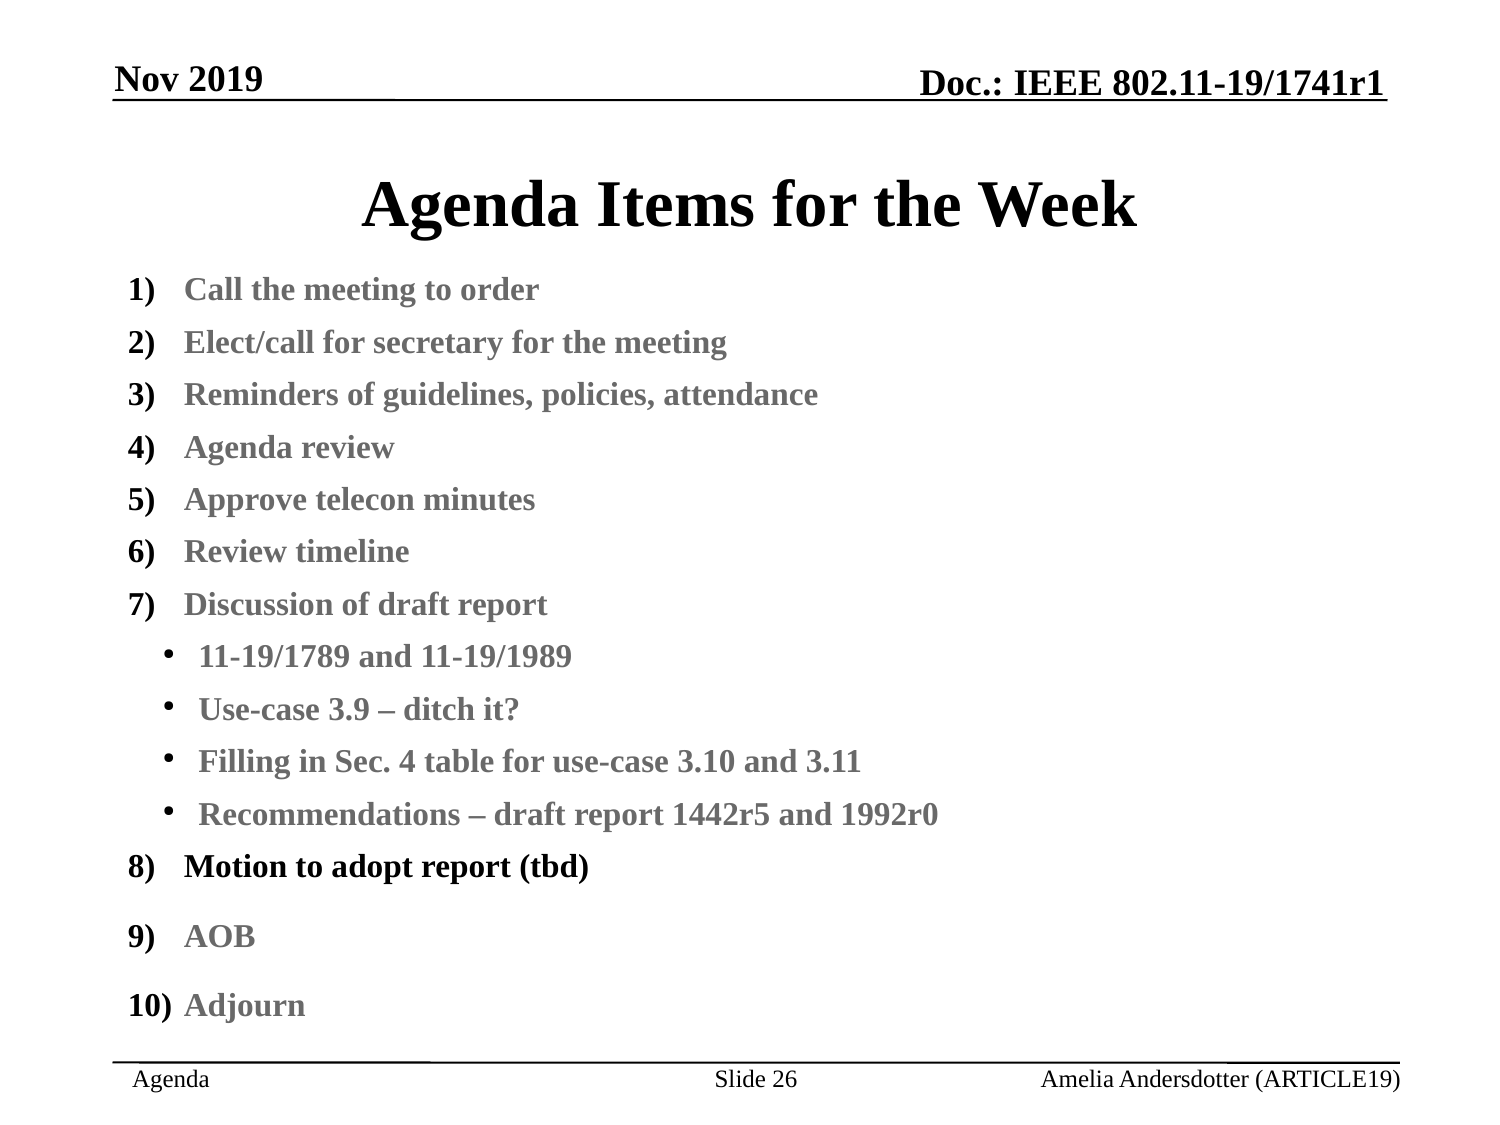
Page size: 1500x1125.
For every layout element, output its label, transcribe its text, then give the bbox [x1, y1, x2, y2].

text_box Slide <number> [712, 1062, 799, 1122]
text_box Amelia Andersdotter (ARTICLE19) [878, 1062, 1401, 1092]
text_box Agenda Items for the Week [112, 112, 1387, 287]
text_box Nov 2019 [114, 54, 422, 99]
text_box Call the meeting to order Elect/call for secretary for the meeting Reminders of guidelines, policies, attendance Agenda review Approve telecon minutes Review timeline Discussion of draft report 11-19/1789 and 11-19/1989 Use-case 3.9 – ditch it? Filling in Sec. 4 table for use-case 3.10 and 3.11 Recommendations – draft report 1442r5 and 1992r0 Motion to adopt report (tbd) AOB Adjourn [112, 287, 1387, 1040]
